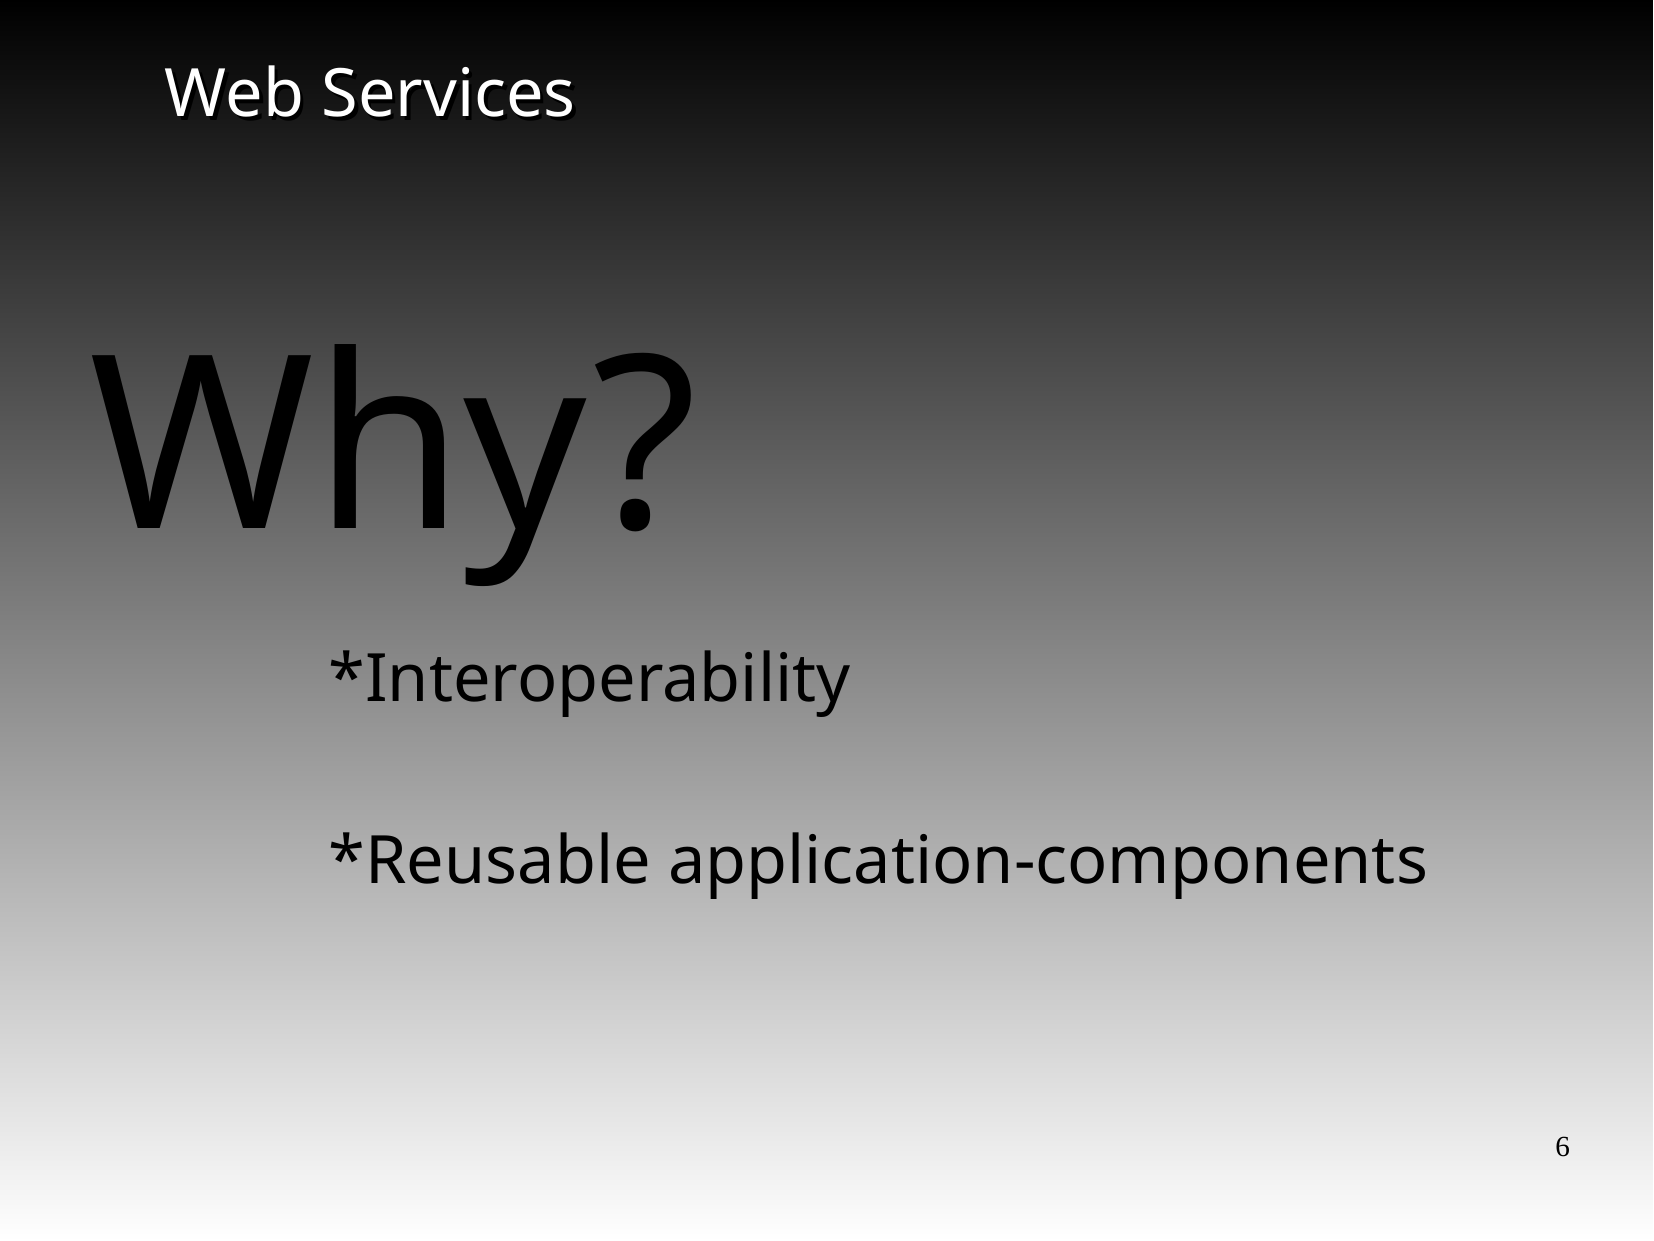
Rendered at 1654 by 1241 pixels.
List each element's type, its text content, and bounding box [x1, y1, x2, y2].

text_box *Interoperability *Reusable application-components [313, 622, 1592, 1176]
text_box Why? [75, 262, 728, 668]
text_box Web Services [150, 37, 652, 160]
